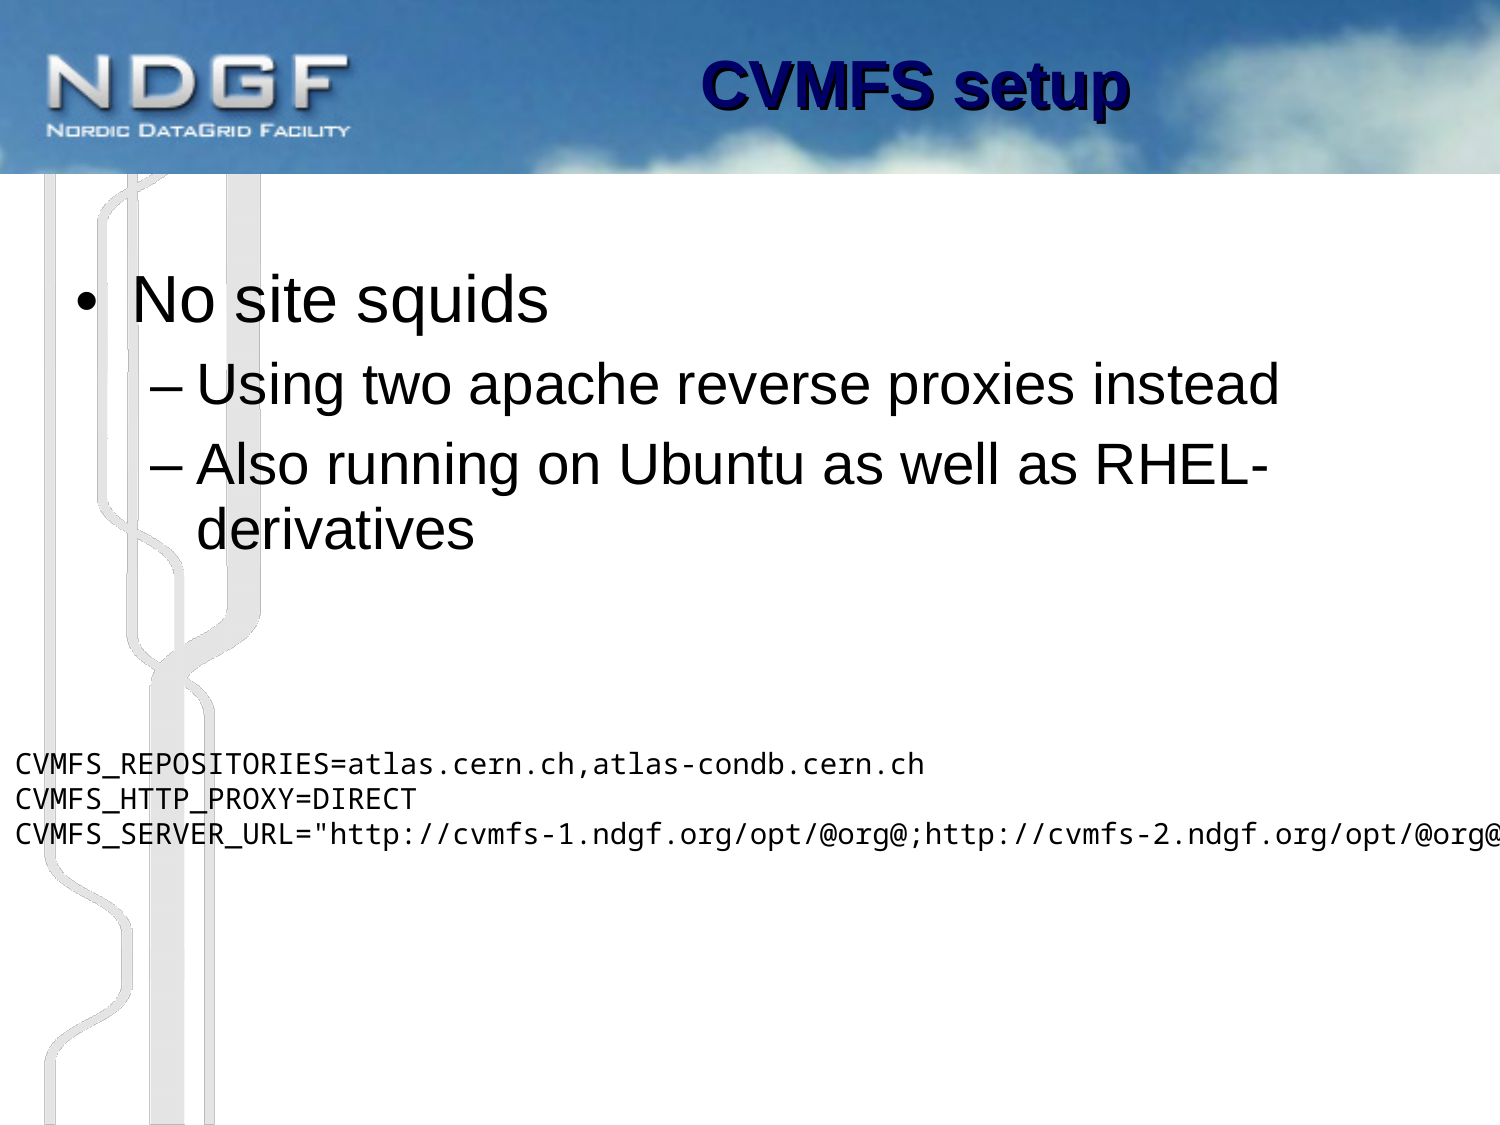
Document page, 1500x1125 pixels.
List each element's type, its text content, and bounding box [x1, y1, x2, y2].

list No site squids Using two apache reverse proxies instead Also running on Ubuntu as well as RHEL-derivatives [75, 983, 1426, 991]
text_box CVMFS_REPOSITORIES=atlas.cern.ch,atlas-condb.cern.ch CVMFS_HTTP_PROXY=DIRECT CVMFS_SERVER_URL="http://cvmfs-1.ndgf.org/opt/@org@;http://cvmfs-2.ndgf.org/opt/@org@" [0, 738, 1500, 983]
picture [0, 0, 1500, 262]
list No site squids Using two apache reverse proxies instead Also running on Ubuntu as well as RHEL-derivatives [75, 262, 1426, 738]
title CVMFS setup [372, 0, 1459, 172]
